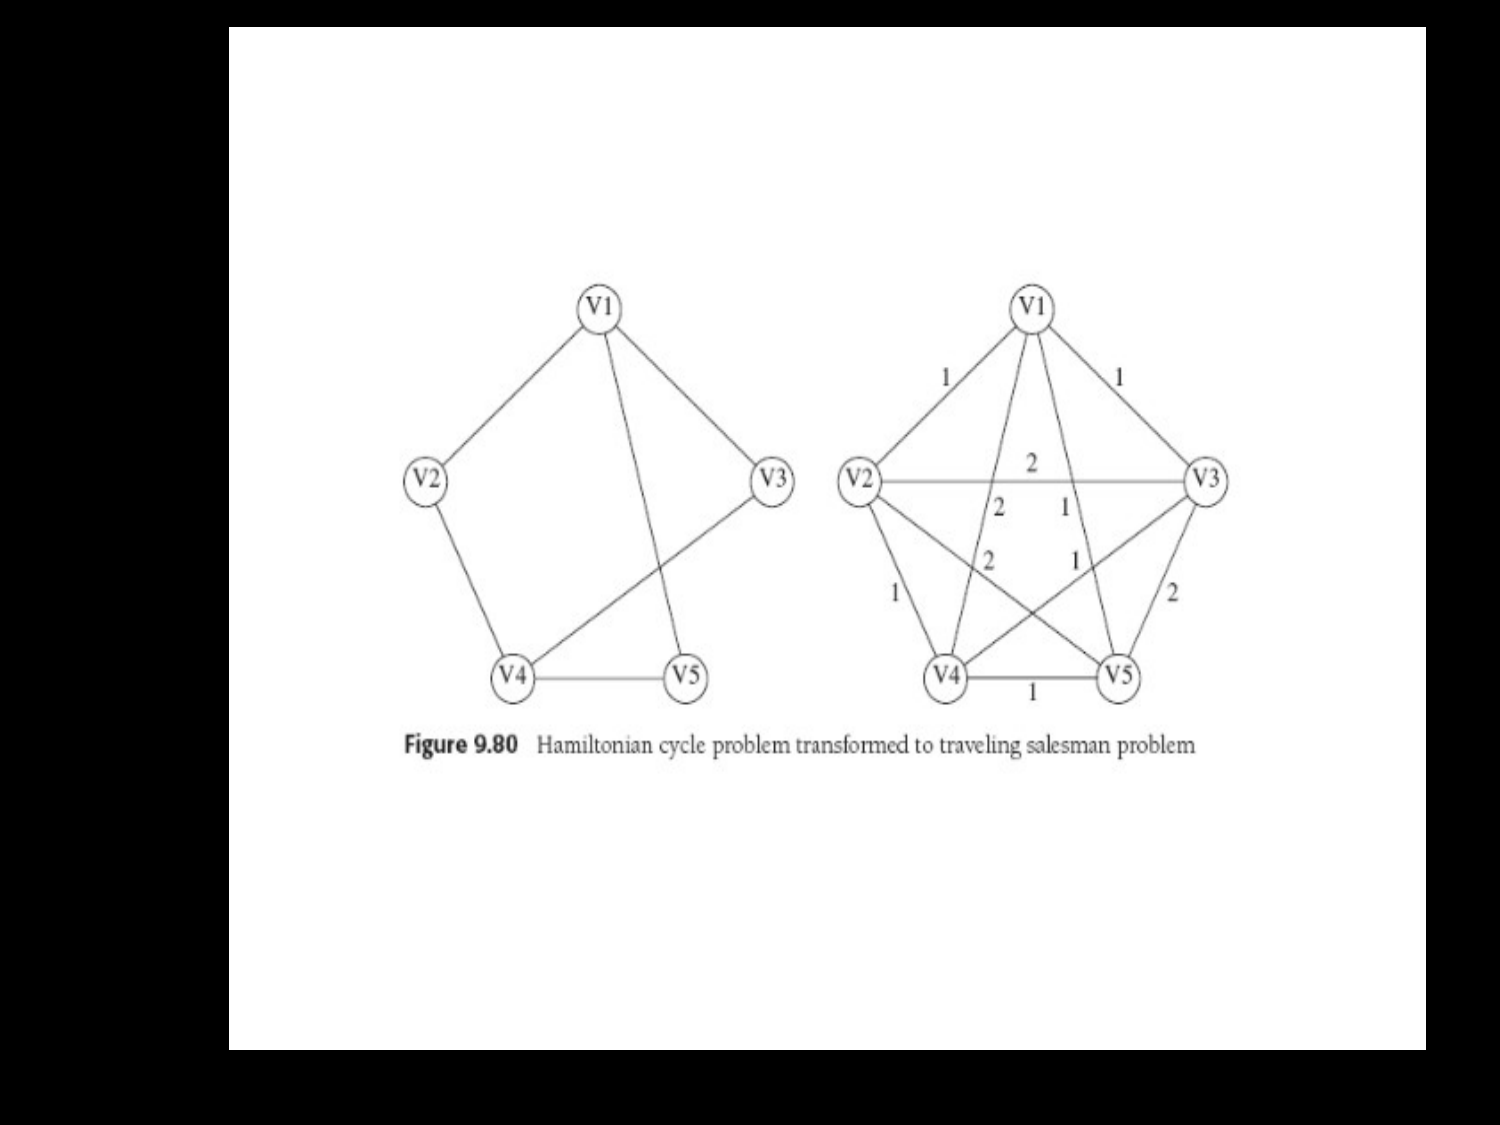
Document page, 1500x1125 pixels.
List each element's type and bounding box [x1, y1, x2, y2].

picture [229, 27, 1426, 1051]
